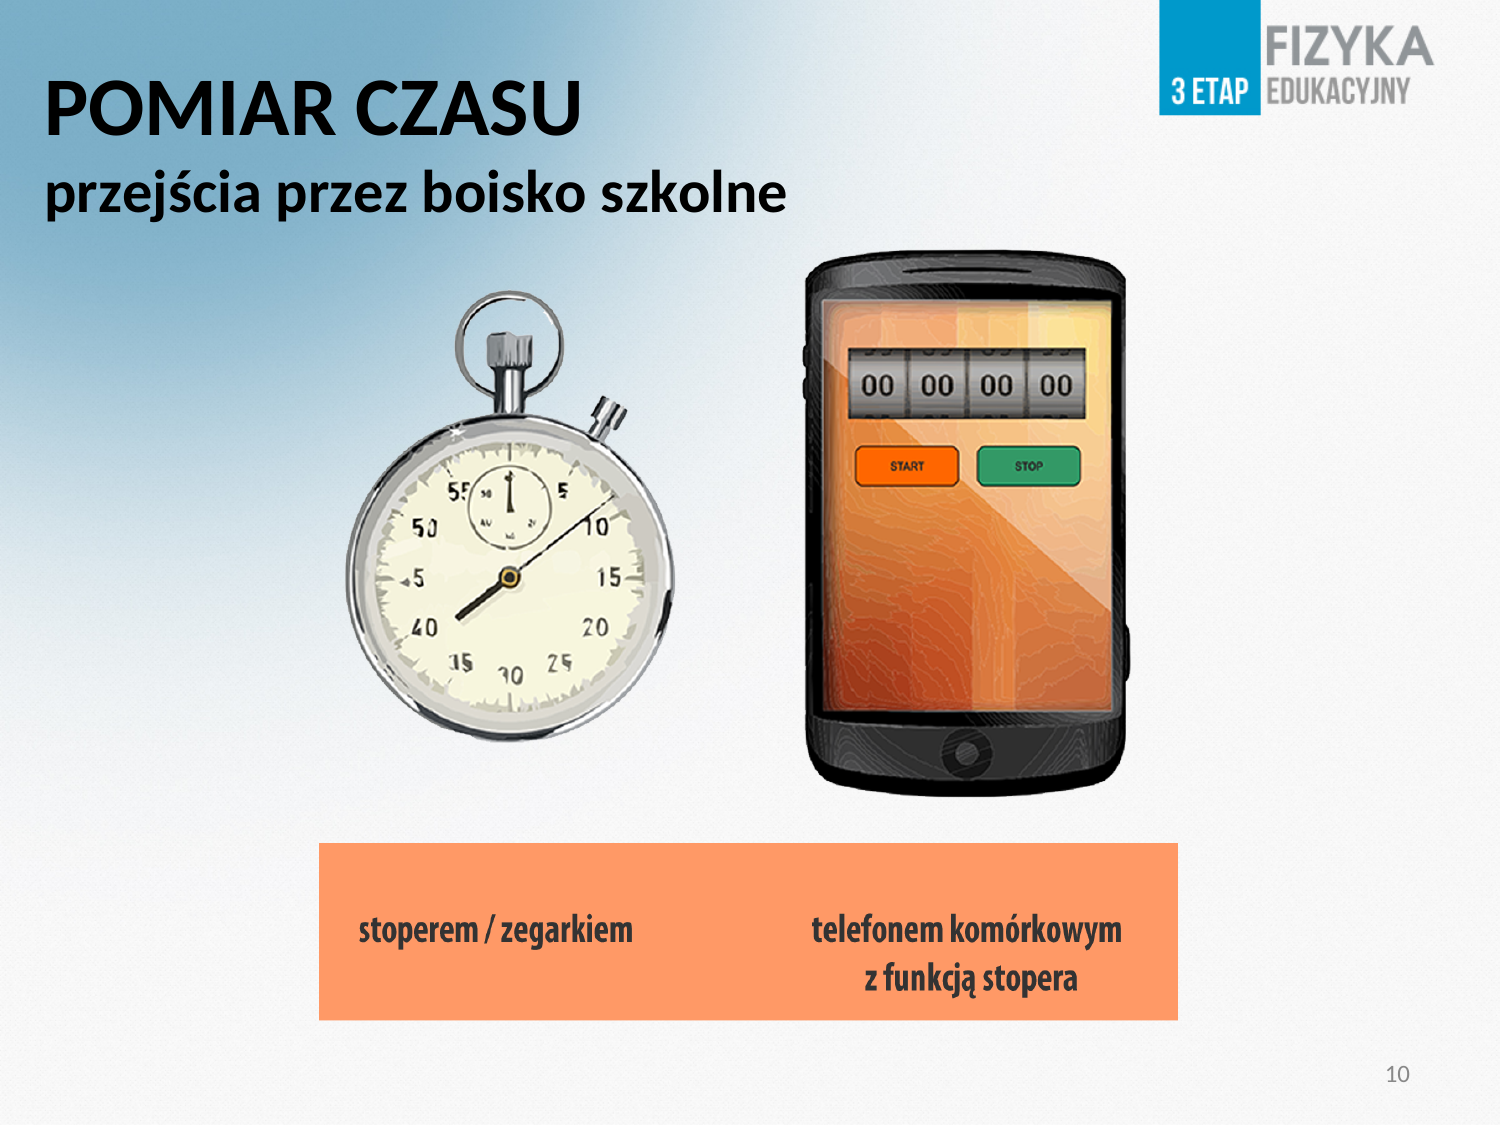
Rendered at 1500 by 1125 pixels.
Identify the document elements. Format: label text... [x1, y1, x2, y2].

text_box POMIAR CZASU przejścia przez boisko szkolne [29, 45, 1380, 233]
picture [0, 0, 1500, 1125]
text_box <numer> [1074, 1042, 1426, 1103]
